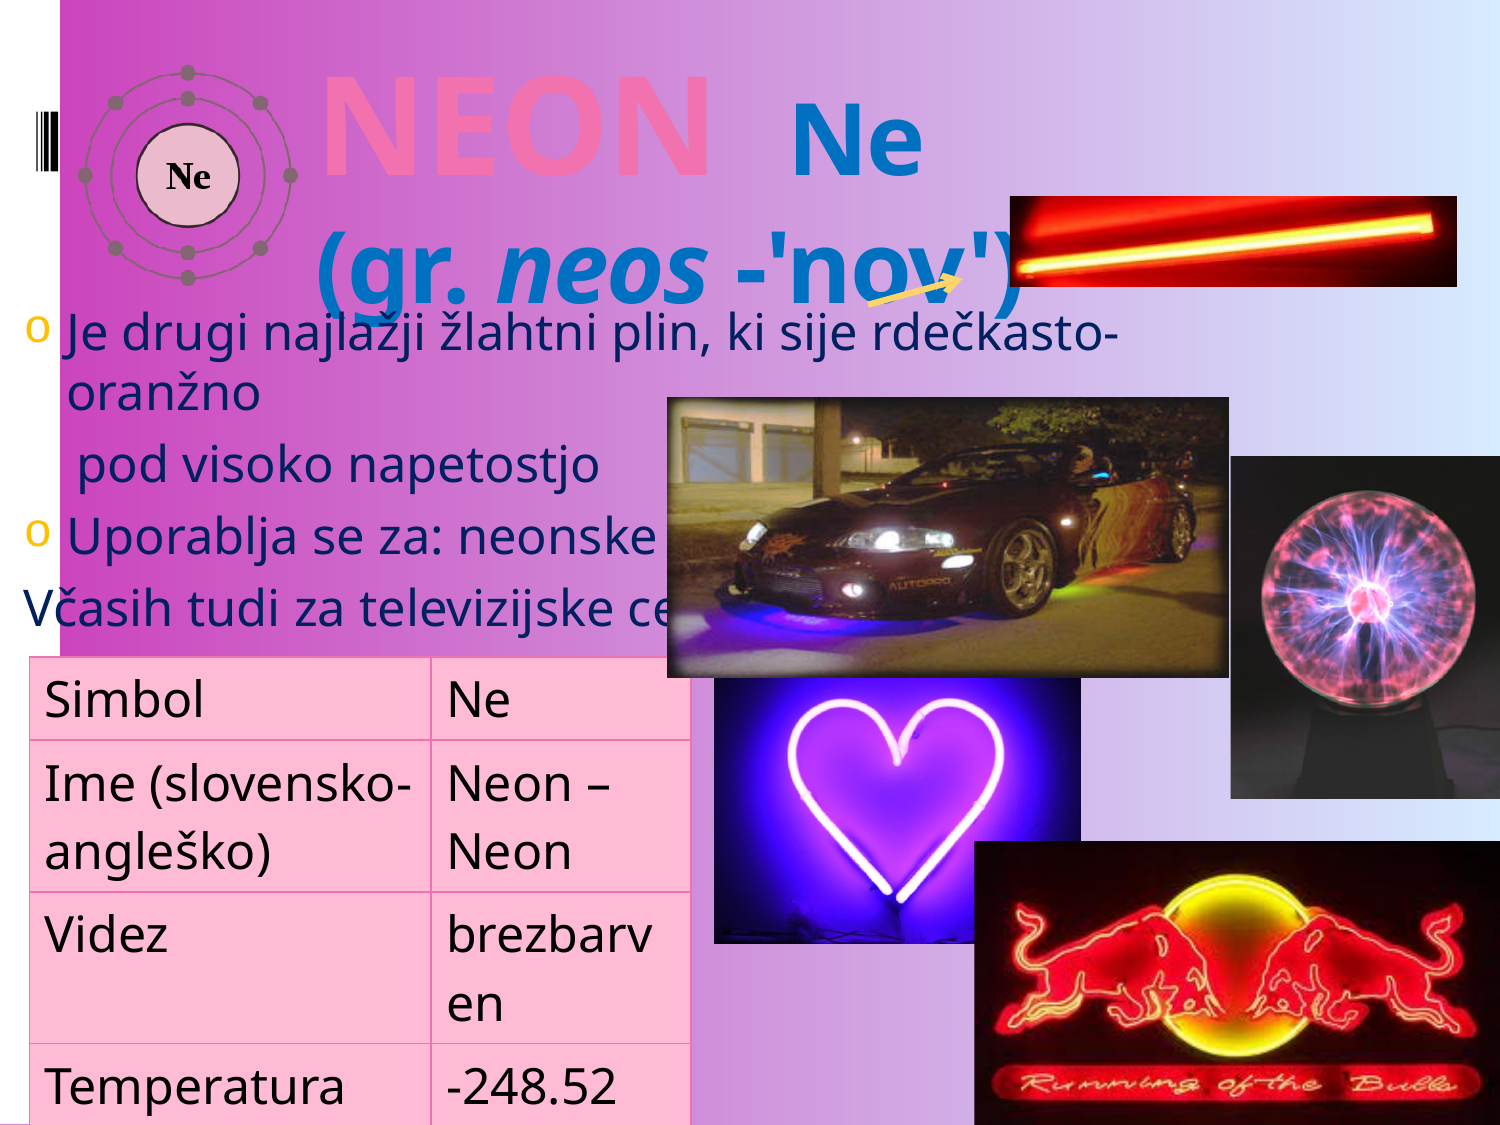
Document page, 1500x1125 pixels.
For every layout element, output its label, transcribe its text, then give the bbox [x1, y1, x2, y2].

table_cell Ime (slovensko-angleško) [30, 741, 430, 891]
list Je drugi najlažji žlahtni plin, ki sije rdečkasto-oranžno pod visoko napetostjo Uporablja se za: neonske luči, Včasih tudi za televizijske cevi [0, 220, 1275, 646]
table_cell -248.52 [432, 1044, 690, 1125]
title NEON Ne (gr. neos -'nov') [301, 31, 1500, 228]
table_cell brezbarven [432, 893, 690, 1043]
table_header Ne [432, 658, 690, 739]
table_cell Neon – Neon [432, 741, 690, 891]
picture [667, 397, 1500, 1125]
picture [53, 54, 304, 291]
table_header Simbol [30, 658, 430, 739]
table_cell Videz [30, 893, 430, 1043]
table_cell Temperatura tališča [30, 1044, 430, 1125]
picture [1009, 196, 1457, 287]
picture [1230, 456, 1500, 799]
